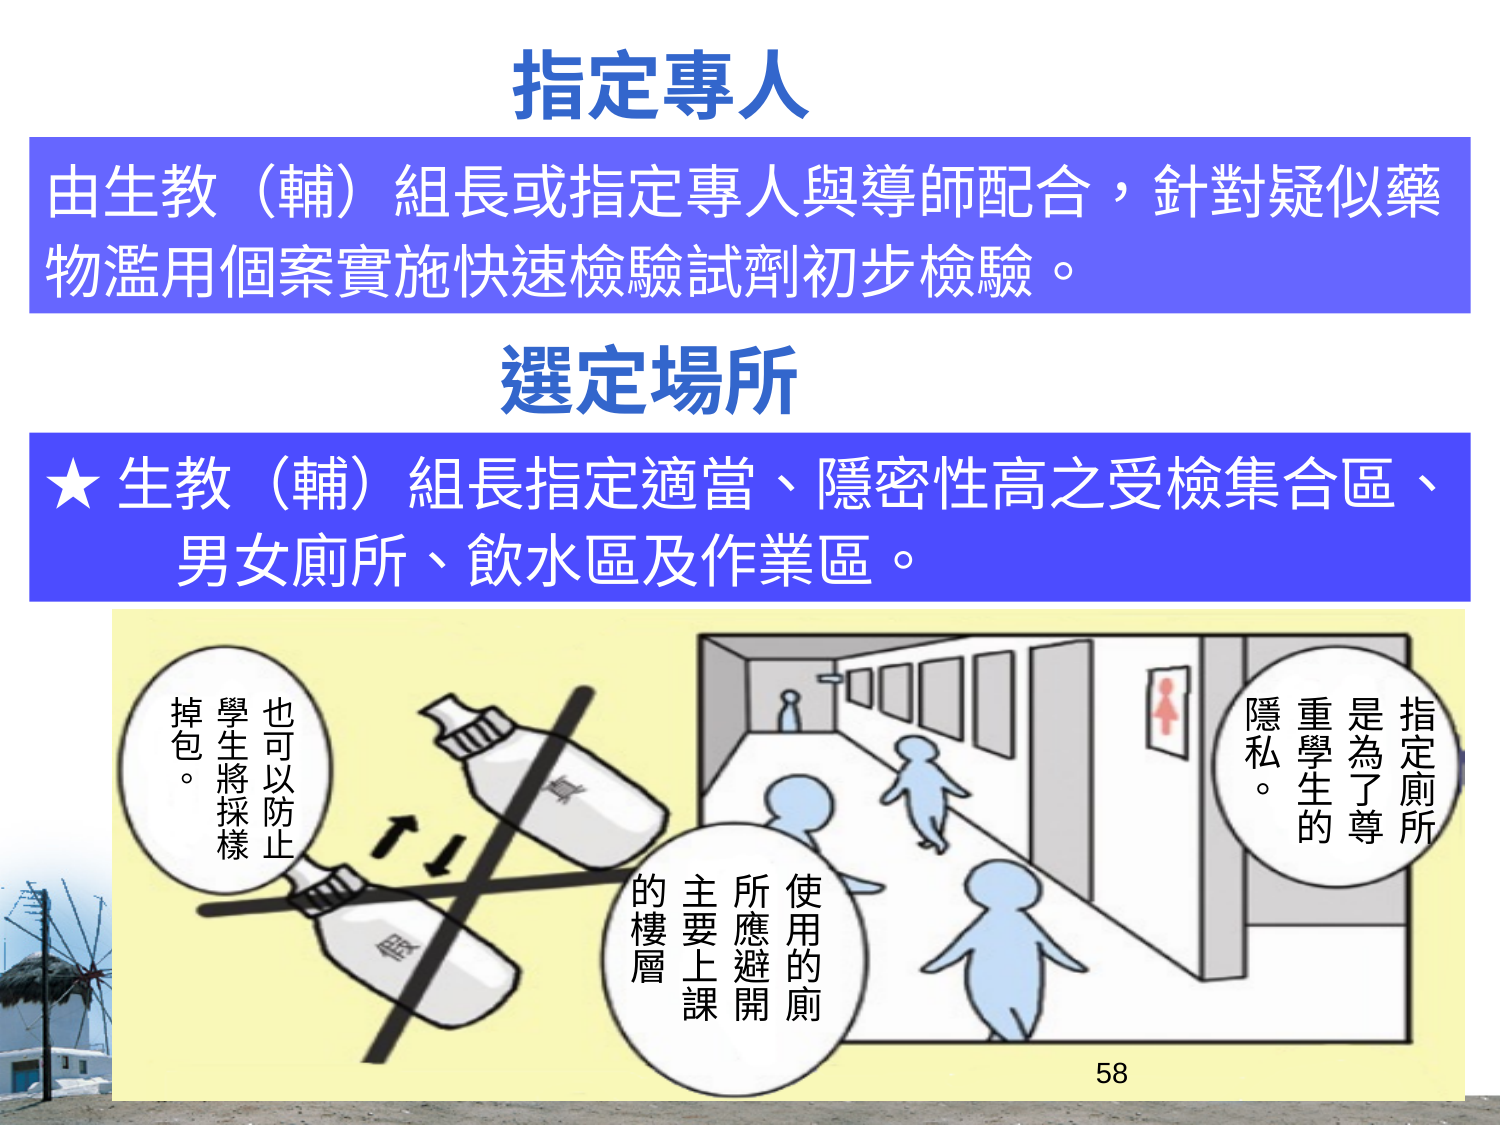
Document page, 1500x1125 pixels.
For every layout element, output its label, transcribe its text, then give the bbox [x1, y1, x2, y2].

text_box 由生教（輔）組長或指定專人與導師配合，針對疑似藥物濫用個案實施快速檢驗試劑初步檢驗。 [29, 137, 1471, 314]
title 指定專人 [324, 31, 987, 137]
text_box ★生教（輔）組長指定適當、隱密性高之受檢集合區、 男女廁所、飲水區及作業區。 [29, 433, 1471, 602]
text_box 也可以防止學生將採樣掉包。 [147, 680, 311, 884]
text_box 選定場所 [313, 326, 975, 431]
text_box 指定廁所是為了尊重學生的隱私。 [1257, 680, 1454, 873]
text_box [1080, 1046, 1431, 1125]
picture [0, 101, 1500, 1125]
text_box 使用的廁所應避開主要上課的樓層 [643, 857, 840, 1064]
